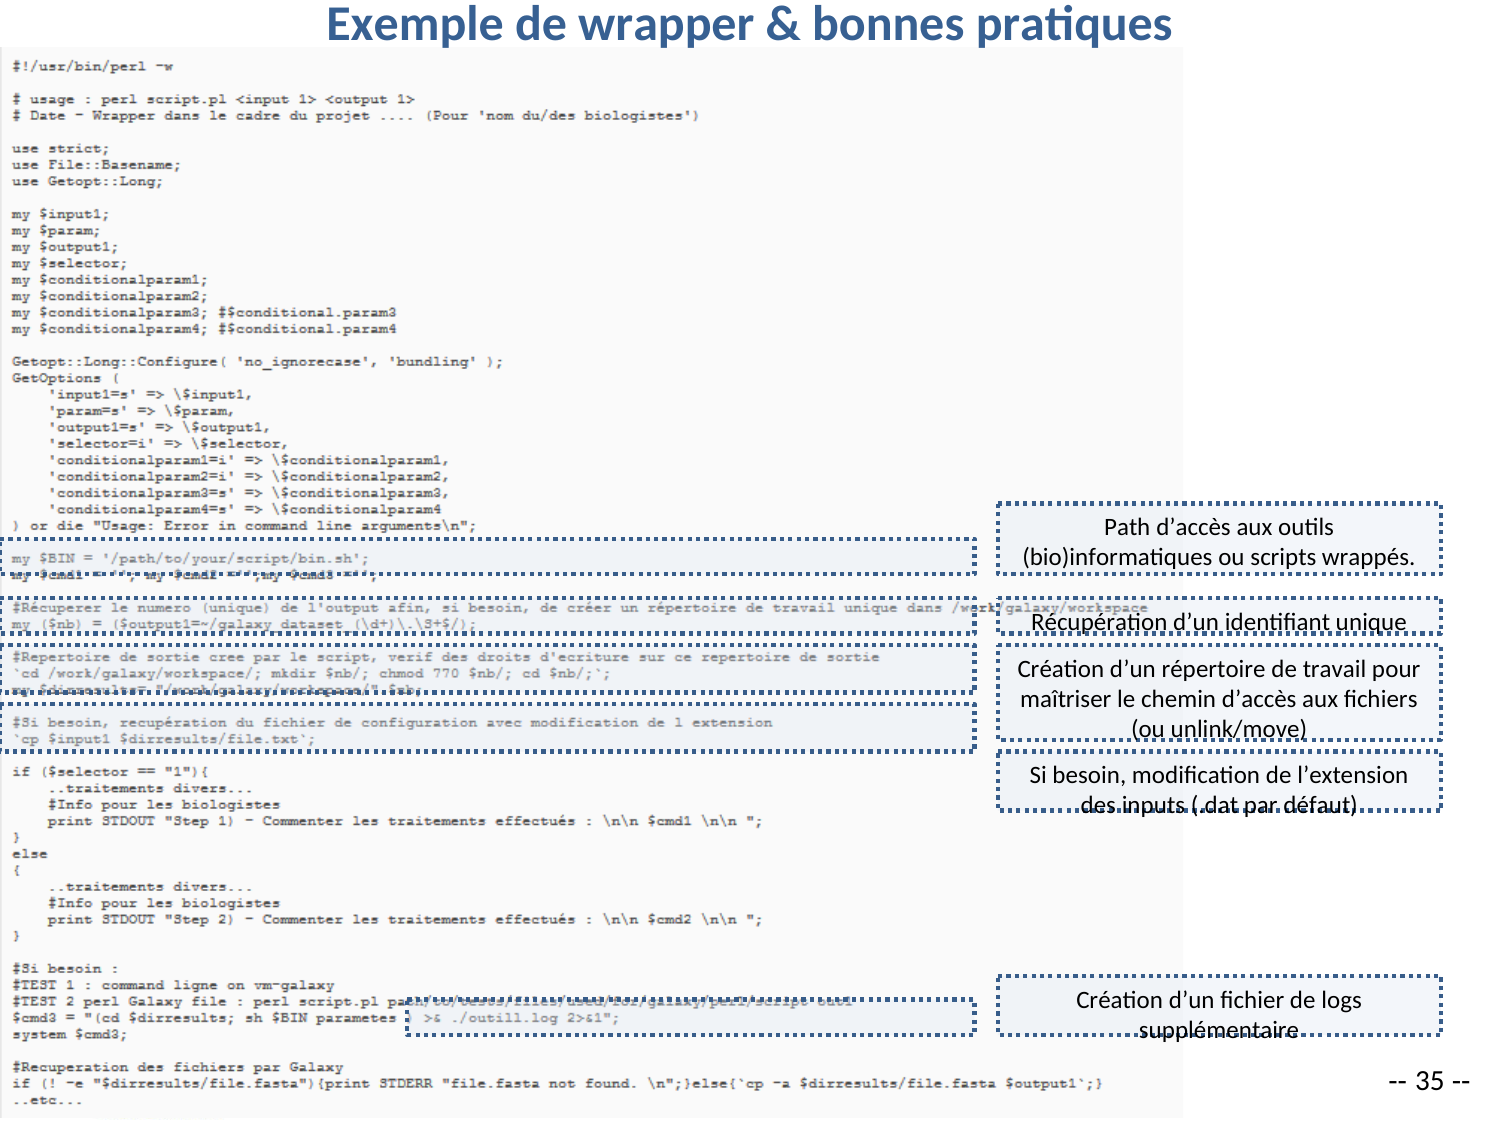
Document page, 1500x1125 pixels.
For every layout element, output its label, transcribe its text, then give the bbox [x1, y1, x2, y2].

text_box Exemple de wrapper & bonnes pratiques [0, 0, 1500, 73]
text_box [0, 539, 974, 574]
text_box Création d’un fichier de logs supplémentaire [998, 976, 1441, 1035]
text_box Si besoin, modification de l’extension des inputs (.dat par défaut) [998, 751, 1441, 811]
text_box [0, 704, 974, 752]
text_box [0, 645, 974, 692]
text_box Création d’un répertoire de travail pour maîtriser le chemin d’accès aux fichiers (ou unlink/move) [998, 645, 1441, 740]
text_box [407, 1000, 974, 1035]
picture [0, 73, 1184, 1118]
text_box [0, 598, 974, 633]
text_box Récupération d’un identifiant unique [998, 598, 1441, 633]
text_box Path d’accès aux outils (bio)informatiques ou scripts wrappés. [998, 503, 1441, 574]
